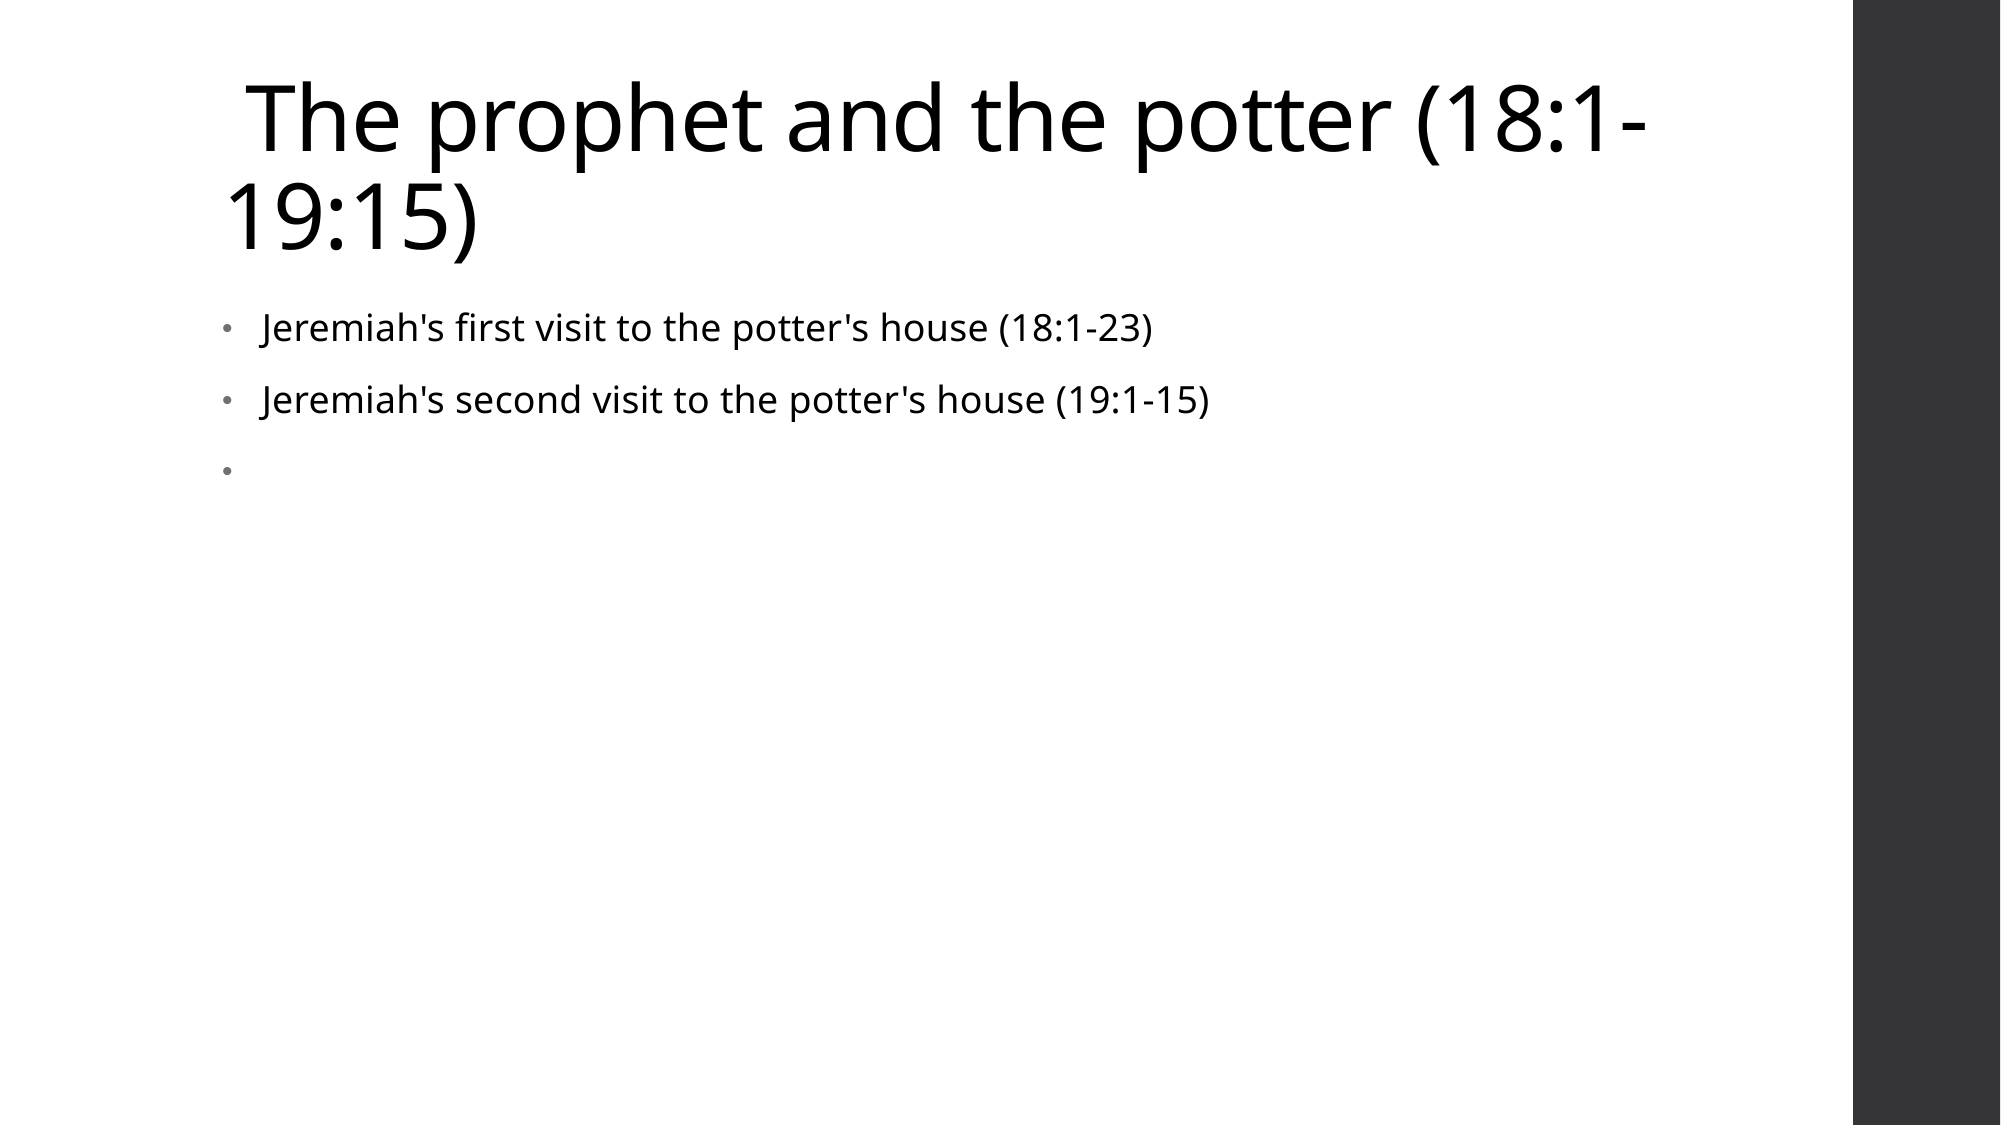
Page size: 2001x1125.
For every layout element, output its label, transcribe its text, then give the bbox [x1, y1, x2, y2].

list Jeremiah's first visit to the potter's house (18:1-23) Jeremiah's second visit to the potter's house (19:1-15) [206, 299, 1617, 1014]
title The prophet and the potter (18:1-19:15) [206, 60, 1797, 278]
